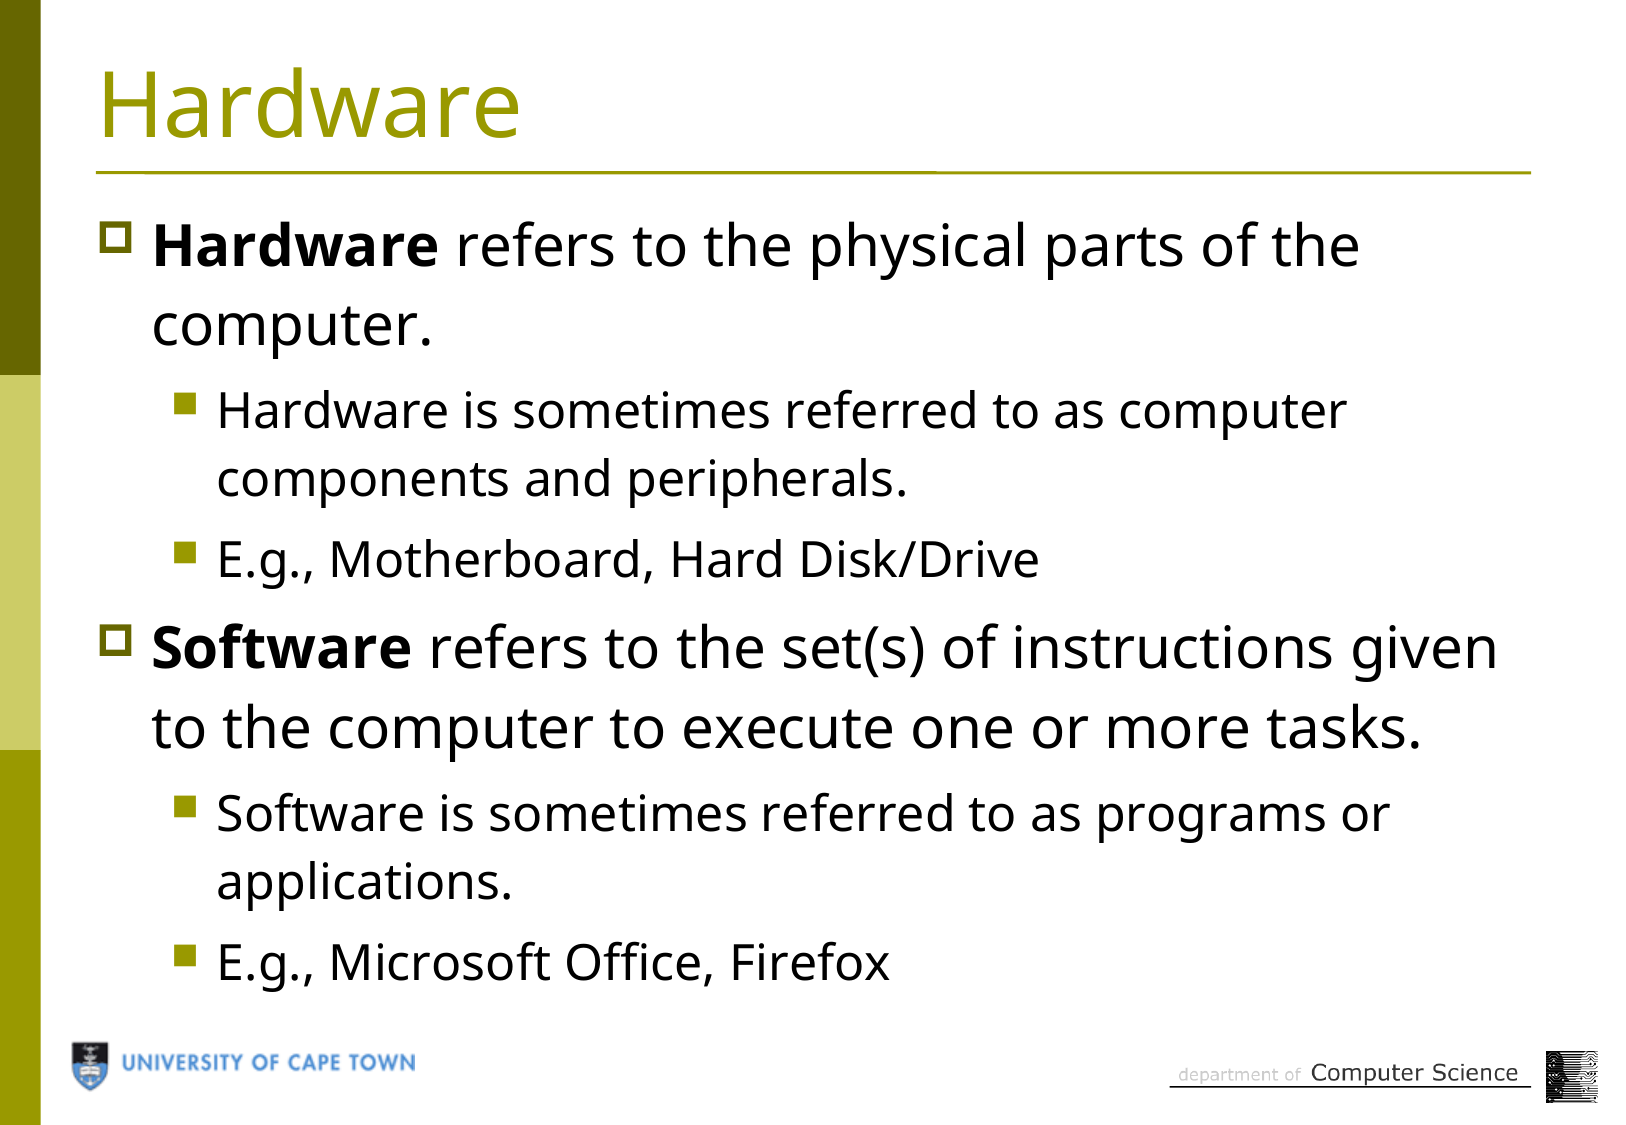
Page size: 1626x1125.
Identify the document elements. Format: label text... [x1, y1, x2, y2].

picture [61, 1024, 415, 1103]
title Hardware [81, 45, 1544, 173]
picture [1546, 1051, 1598, 1103]
picture [1169, 1043, 1532, 1091]
list Hardware refers to the physical parts of the computer. Hardware is sometimes referred to as computer components and peripherals. E.g., Motherboard, Hard Disk/Drive Software refers to the set(s) of instructions given to the computer to execute one or more tasks. Software is sometimes referred to as programs or applications. E.g., Microsoft Office, Firefox [81, 196, 1544, 1006]
